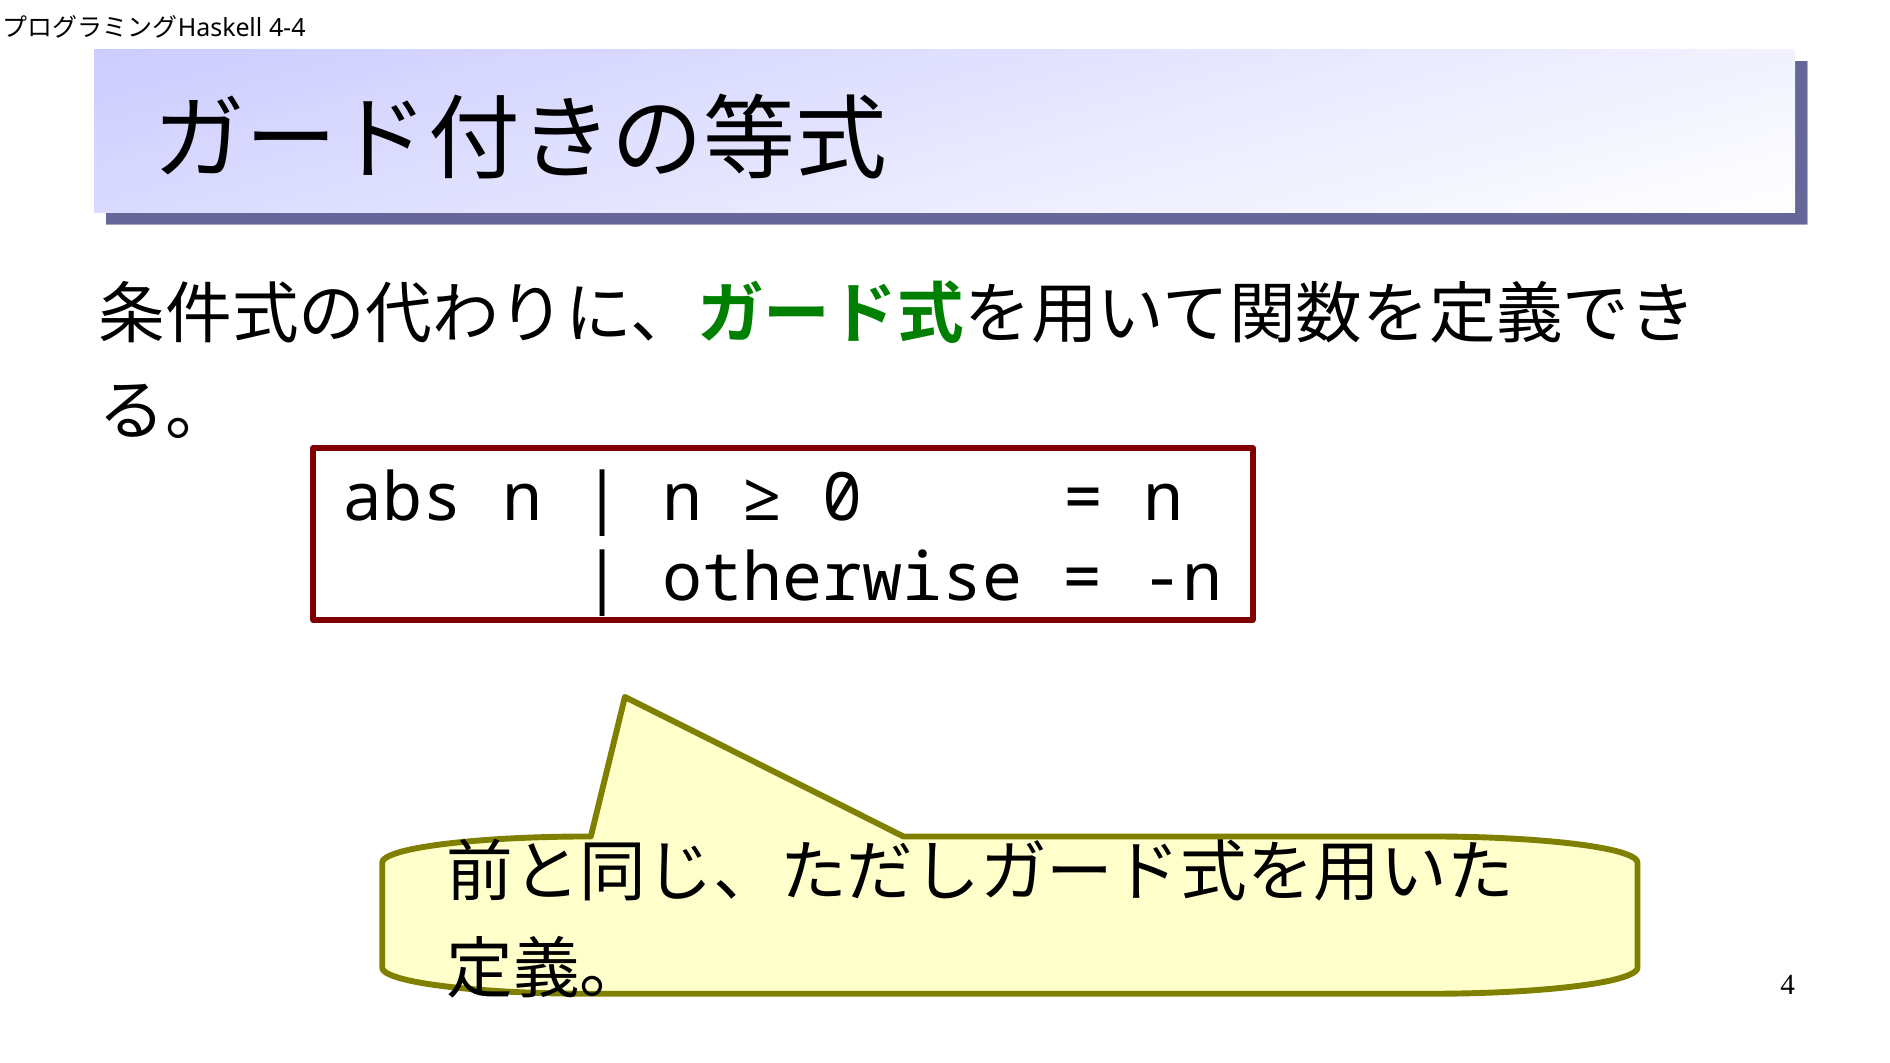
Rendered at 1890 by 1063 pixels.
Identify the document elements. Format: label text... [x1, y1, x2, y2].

title ガード付きの等式 [94, 49, 1796, 213]
text_box 前と同じ、ただしガード式を用いた定義。 [382, 696, 1638, 994]
text_box 条件式の代わりに、ガード式を用いて関数を定義できる。 [83, 252, 1810, 335]
text_box abs n | n ≥ 0 = n | otherwise = -n [313, 447, 1253, 620]
